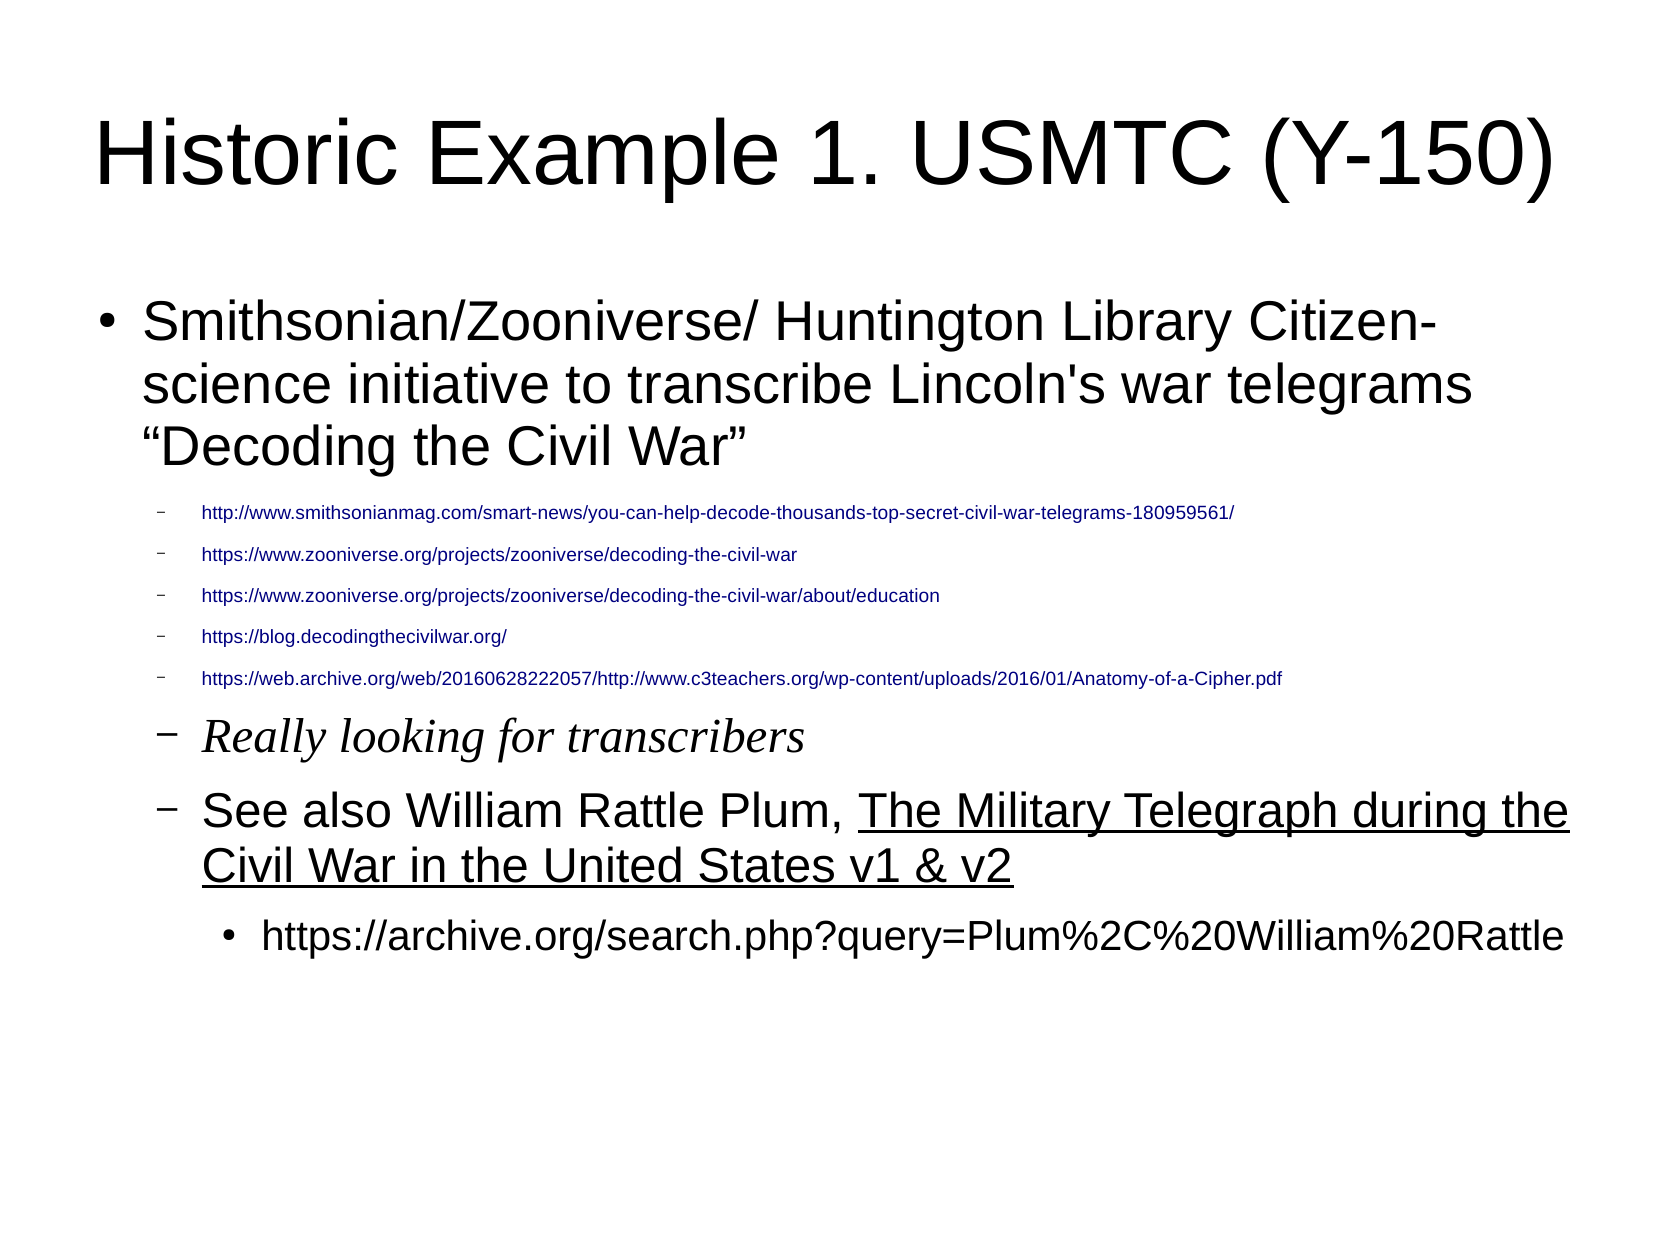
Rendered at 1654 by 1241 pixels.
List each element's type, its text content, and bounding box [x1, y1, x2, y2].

title Historic Example 1. USMTC (Y-150) [82, 49, 1571, 257]
list Smithsonian/Zooniverse/ Huntington Library Citizen-science initiative to transcribe Lincoln's war telegrams “Decoding the Civil War” http://www.smithsonianmag.com/smart-news/you-can-help-decode-thousands-top-secret-civil-war-telegrams-180959561/ https://www.zooniverse.org/projects/zooniverse/decoding-the-civil-war https://www.zooniverse.org/projects/zooniverse/decoding-the-civil-war/about/education https://blog.decodingthecivilwar.org/ https://web.archive.org/web/20160628222057/http://www.c3teachers.org/wp-content/uploads/2016/01/Anatomy-of-a-Cipher.pdf Really looking for transcribers See also William Rattle Plum, The Military Telegraph during the Civil War in the United States v1 & v2 https://archive.org/search.php?query=Plum%2C%20William%20Rattle [82, 290, 1571, 1010]
